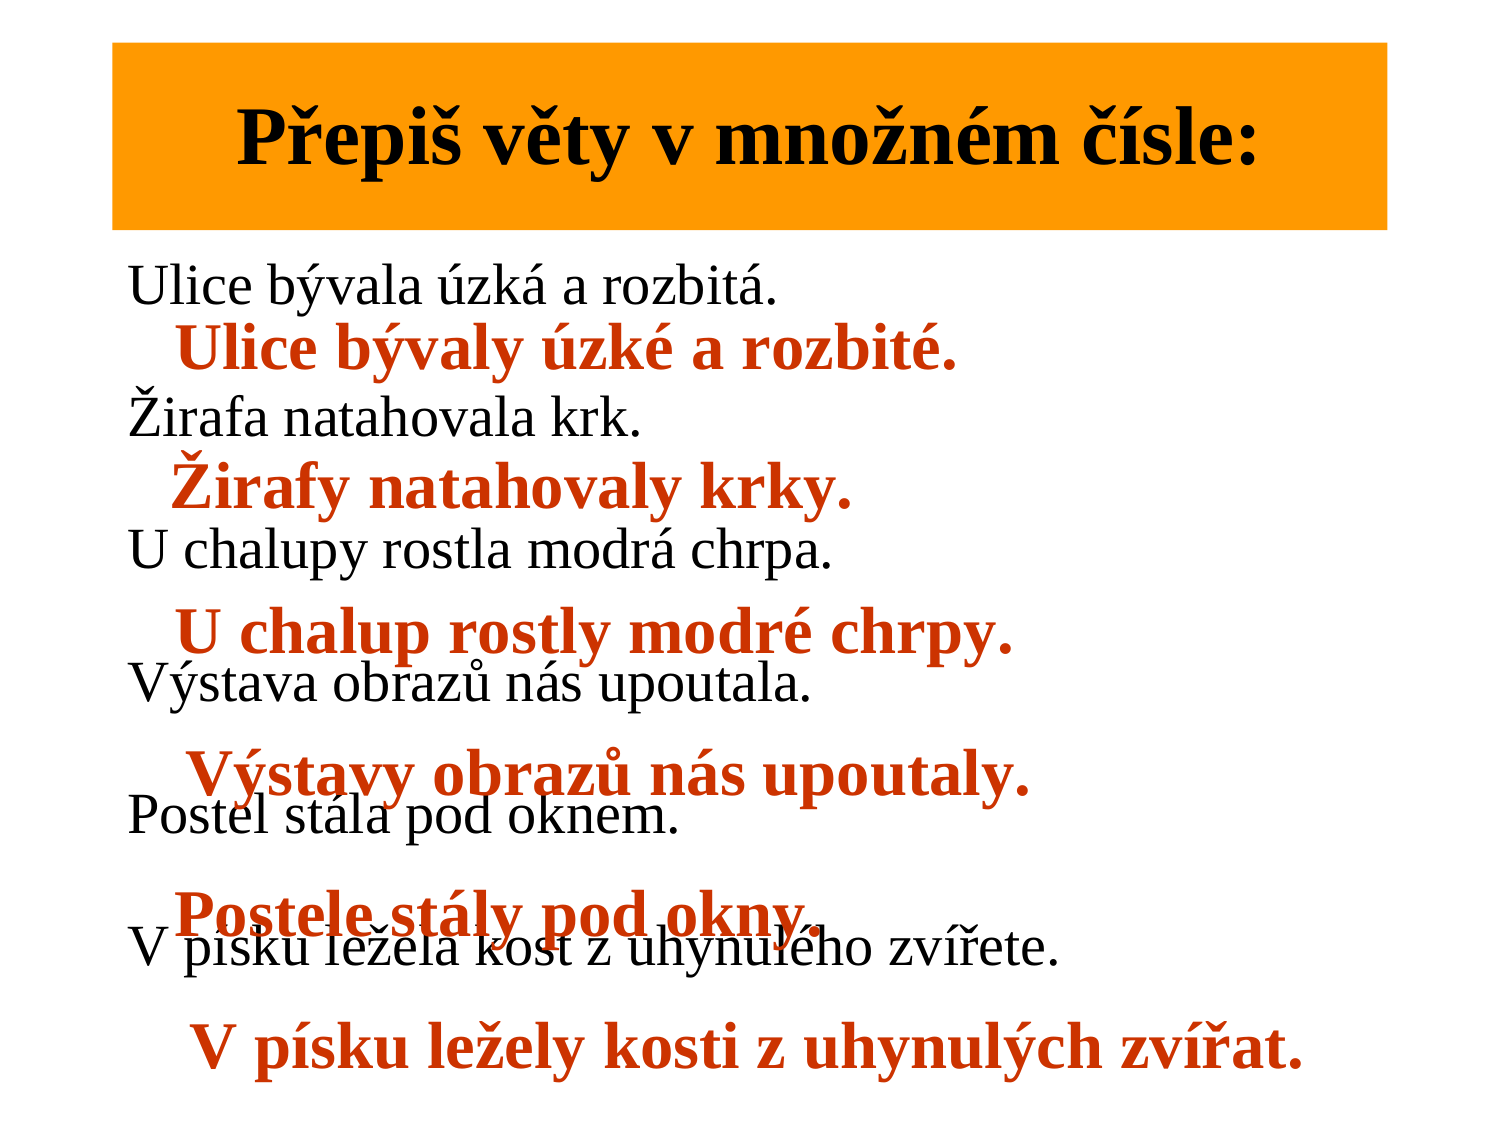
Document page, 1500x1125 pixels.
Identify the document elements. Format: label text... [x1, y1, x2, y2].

text_box U chalup rostly modré chrpy. [159, 586, 1117, 676]
list Ulice bývala úzká a rozbitá. Žirafa natahovala krk. U chalupy rostla modrá chrpa. Výstava obrazů nás upoutala. Postel stála pod oknem. V písku ležela kost z uhynulého zvířete. [112, 255, 1388, 1059]
text_box Výstavy obrazů nás upoutaly. [171, 727, 1058, 818]
text_box Postele stály pod okny. [159, 869, 940, 959]
text_box V písku ležely kosti z uhynulých zvířat. [175, 1000, 1392, 1091]
title Přepiš věty v množném čísle: [112, 42, 1388, 231]
text_box Ulice bývaly úzké a rozbité. [159, 302, 1082, 393]
text_box Žirafy natahovaly krky. [154, 440, 1077, 531]
